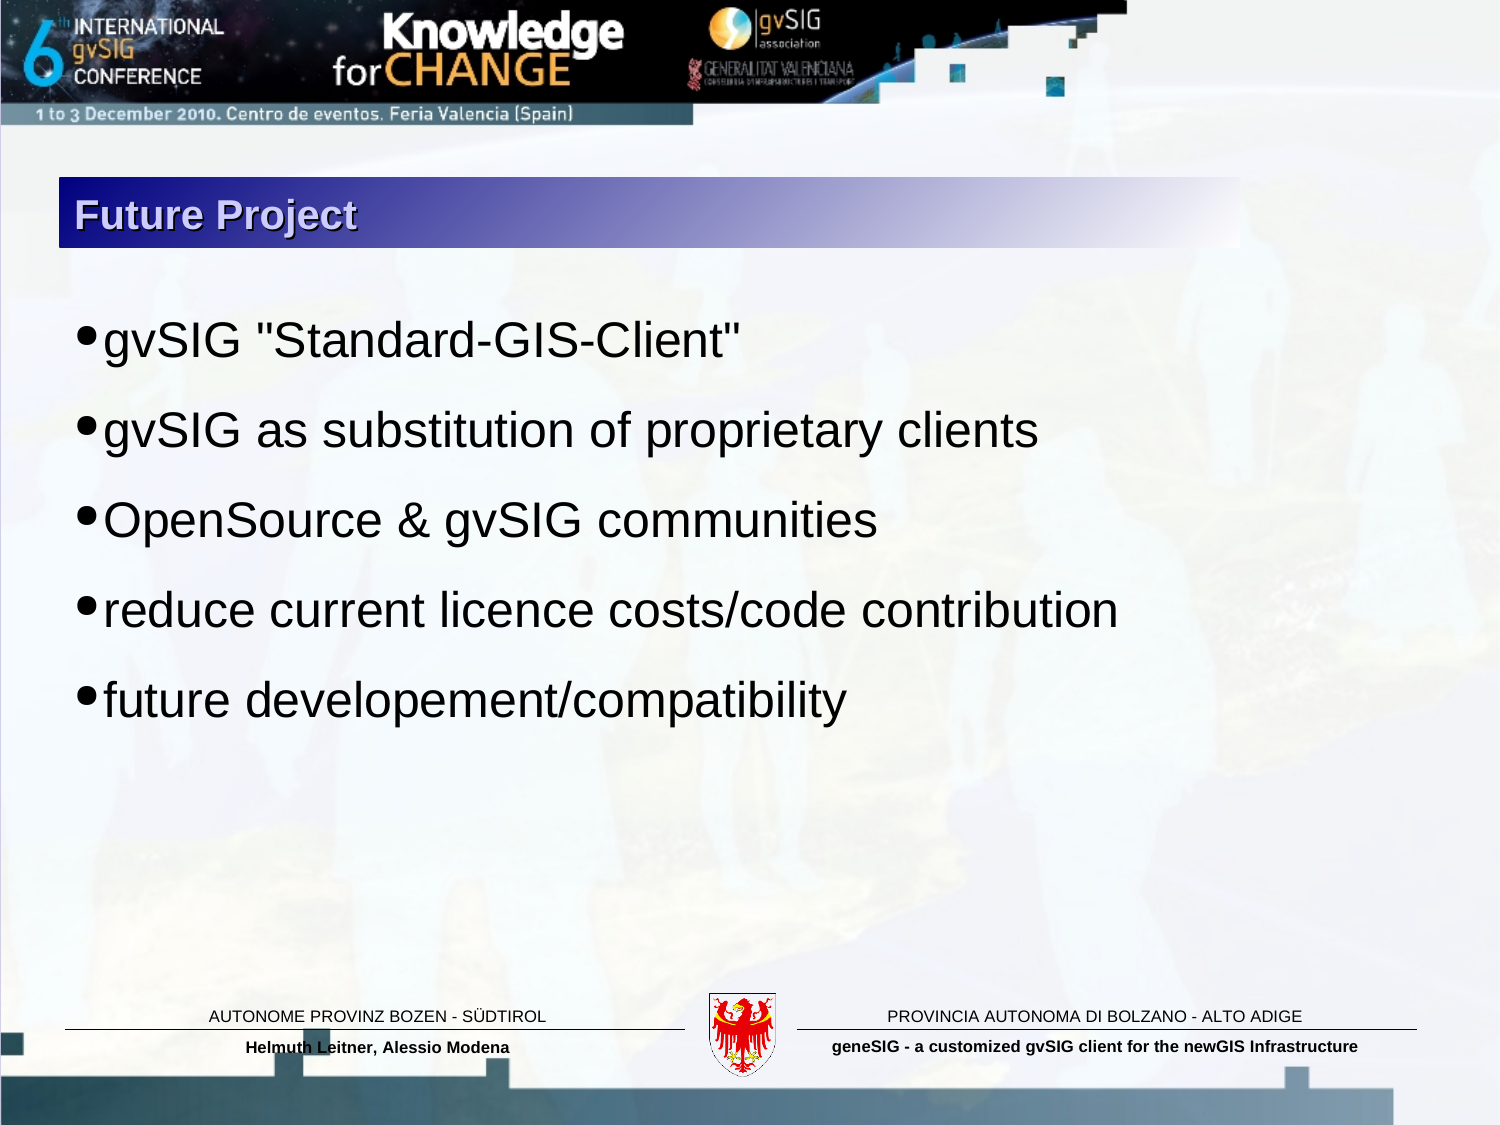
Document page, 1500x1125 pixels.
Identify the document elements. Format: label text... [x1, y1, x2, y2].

text_box Future Project [59, 177, 1241, 248]
picture [0, 0, 1500, 1125]
text_box gvSIG "Standard-GIS-Client" gvSIG as substitution of proprietary clients OpenSource & gvSIG communities reduce current licence costs/code contribution future developement/compatibility [59, 270, 1418, 736]
